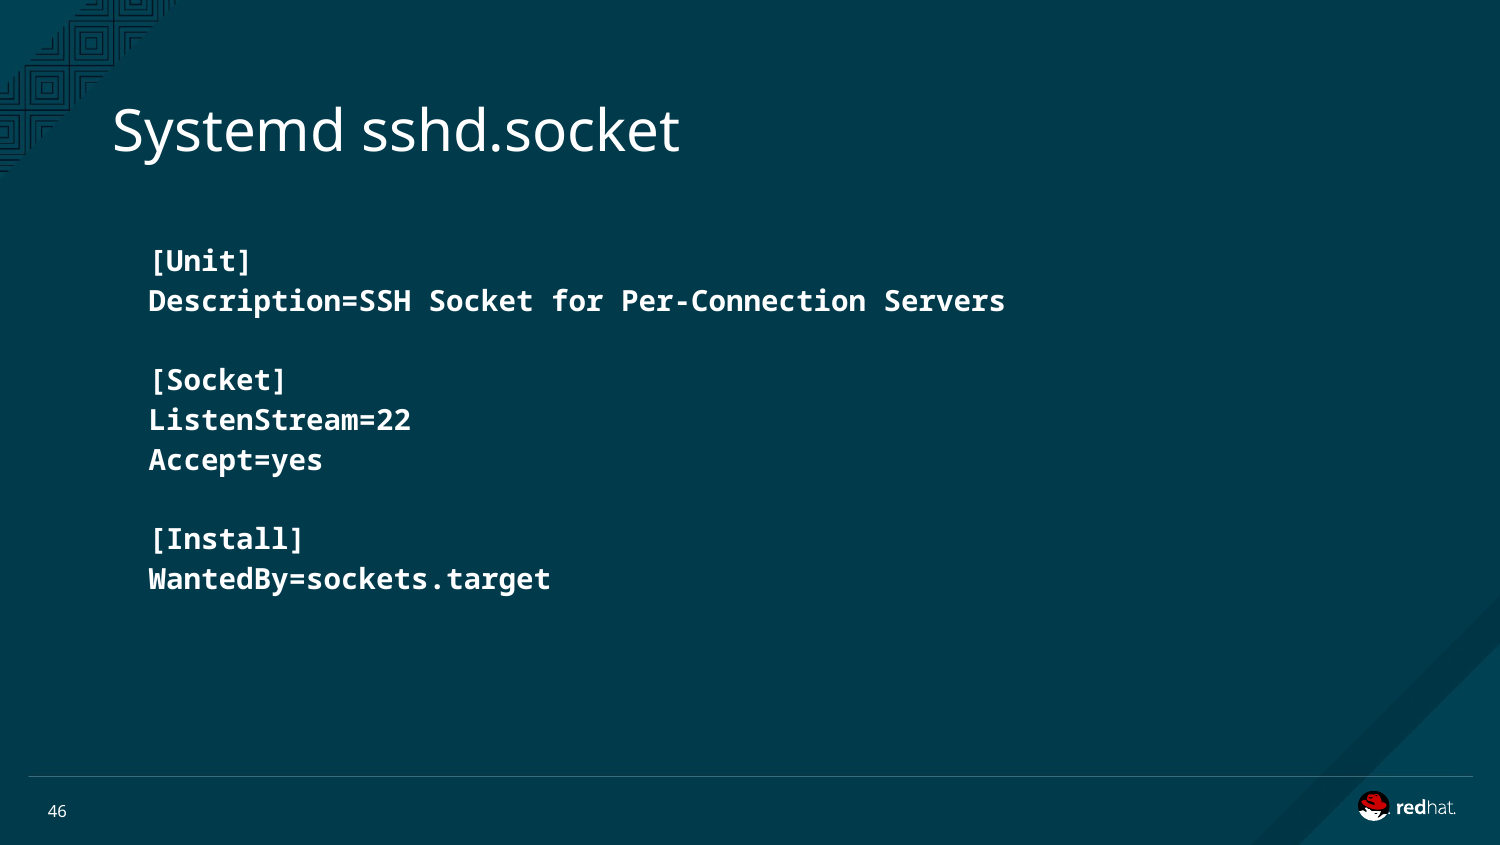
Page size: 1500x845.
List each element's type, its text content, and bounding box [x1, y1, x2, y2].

text_box [Unit] Description=SSH Socket for Per-Connection Servers [Socket] ListenStream=22 Accept=yes [Install] WantedBy=sockets.target [112, 240, 1007, 646]
picture [99, 38, 103, 49]
title Systemd sshd.socket [112, 0, 1388, 169]
